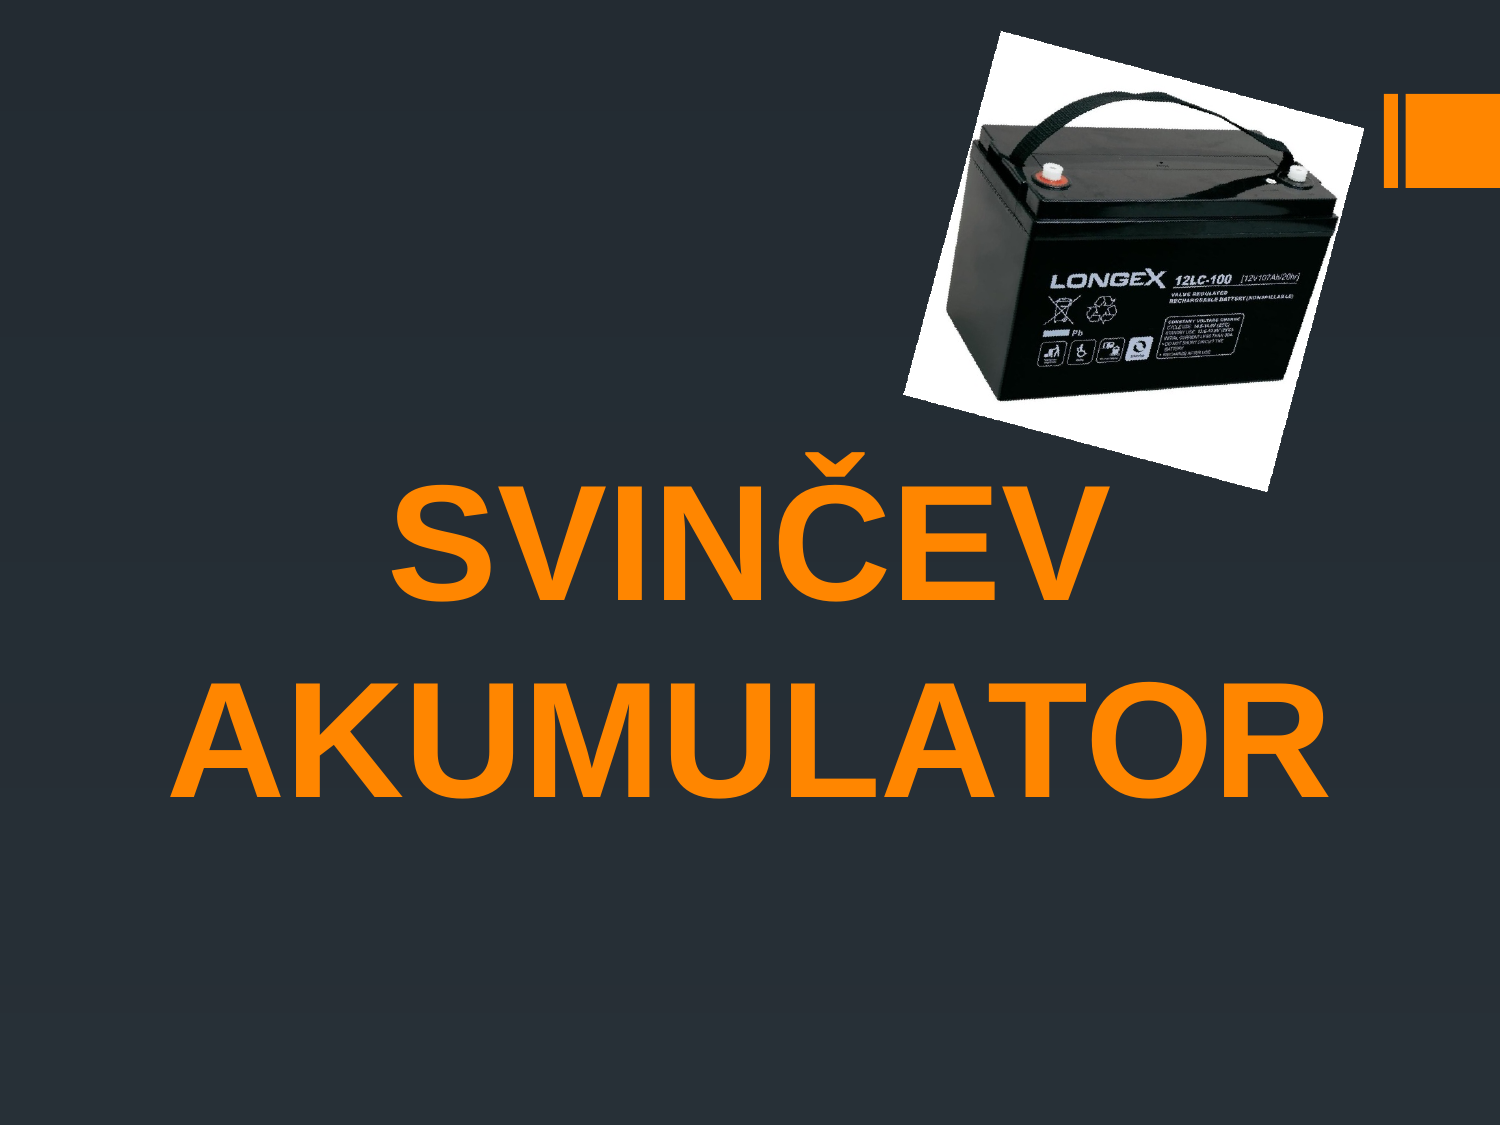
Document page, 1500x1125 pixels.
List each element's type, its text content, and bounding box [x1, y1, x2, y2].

title SVINČEV AKUMULATOR [150, 412, 1350, 839]
picture [903, 30, 1364, 492]
